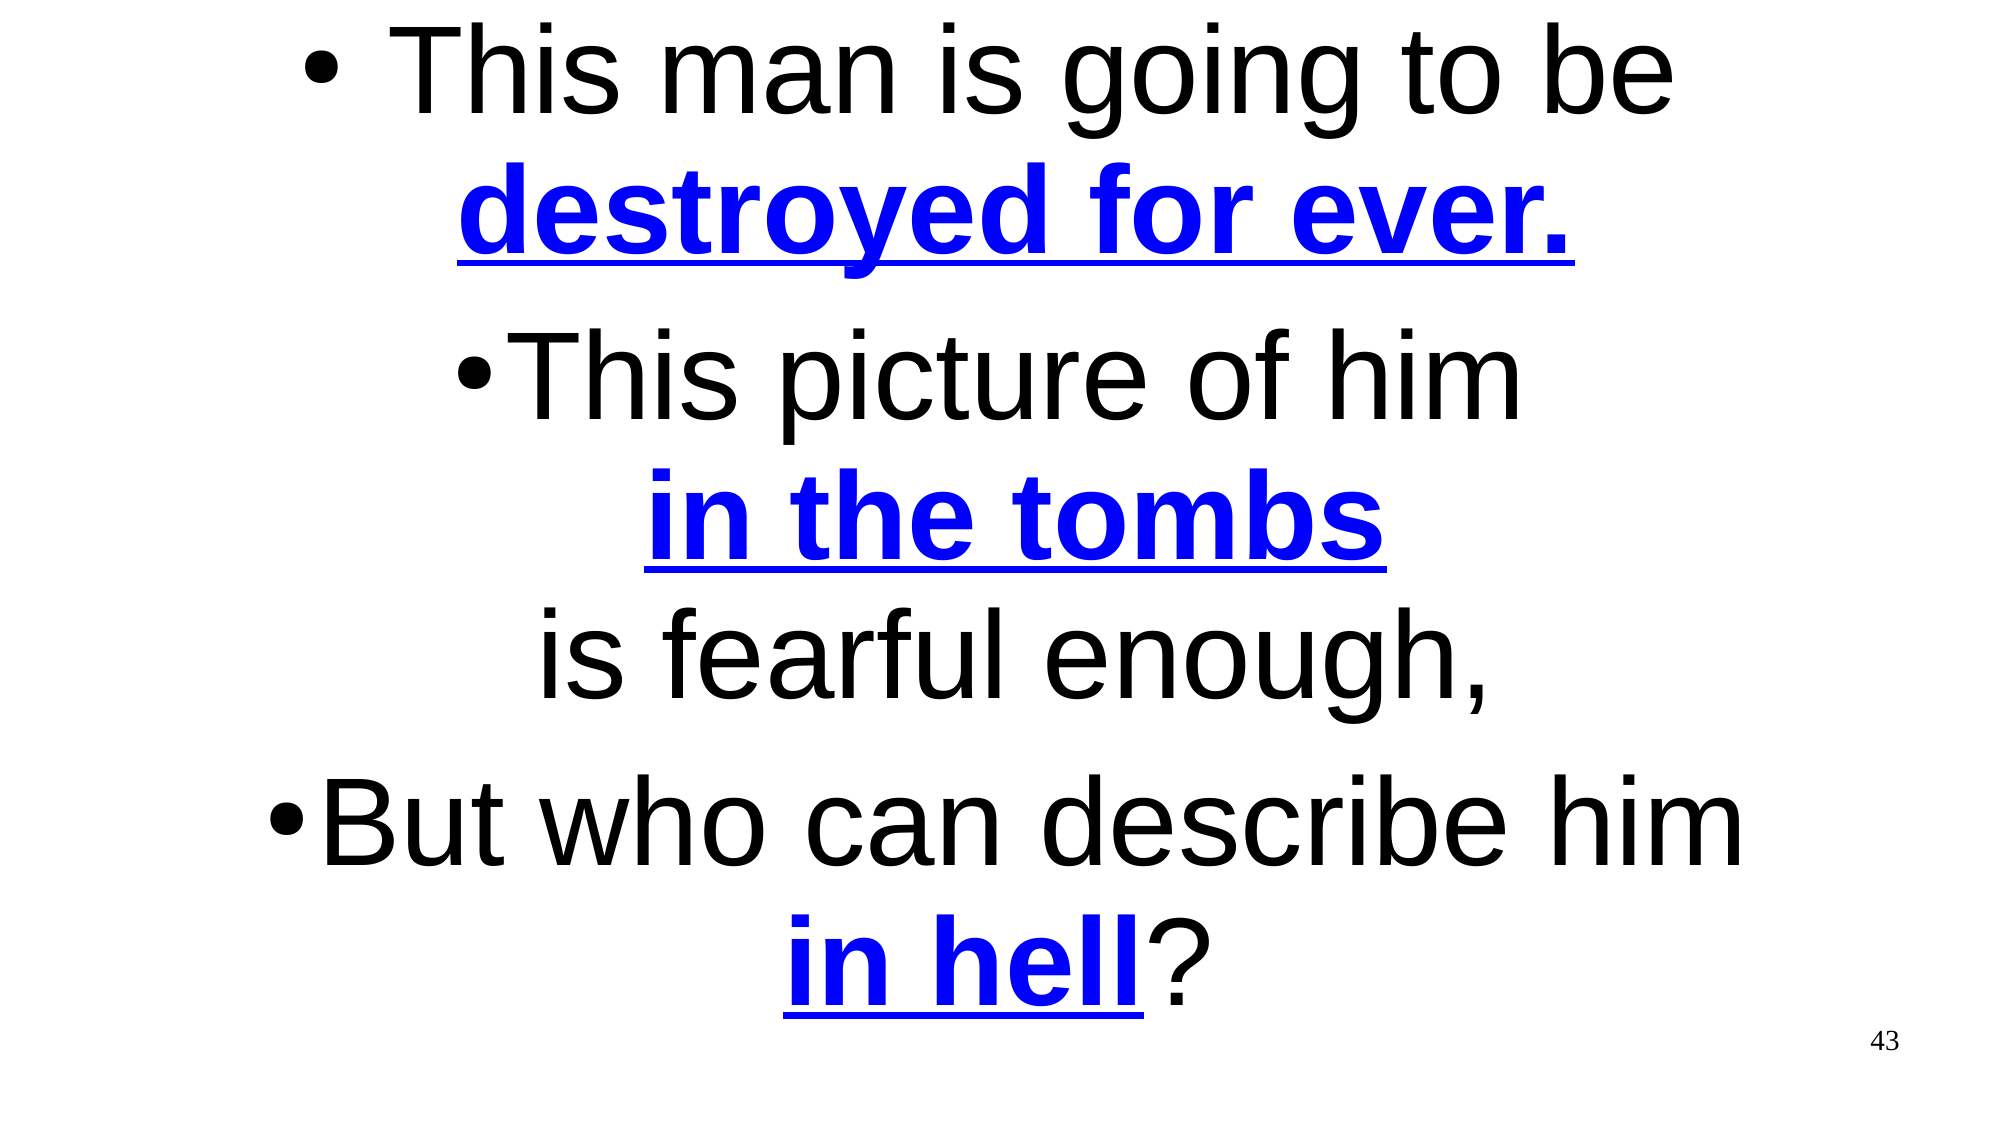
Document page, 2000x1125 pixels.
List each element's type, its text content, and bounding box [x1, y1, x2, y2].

list This man is going to be destroyed for ever. This picture of him in the tombs is fearful enough, But who can describe him in hell? [0, 0, 1996, 1123]
